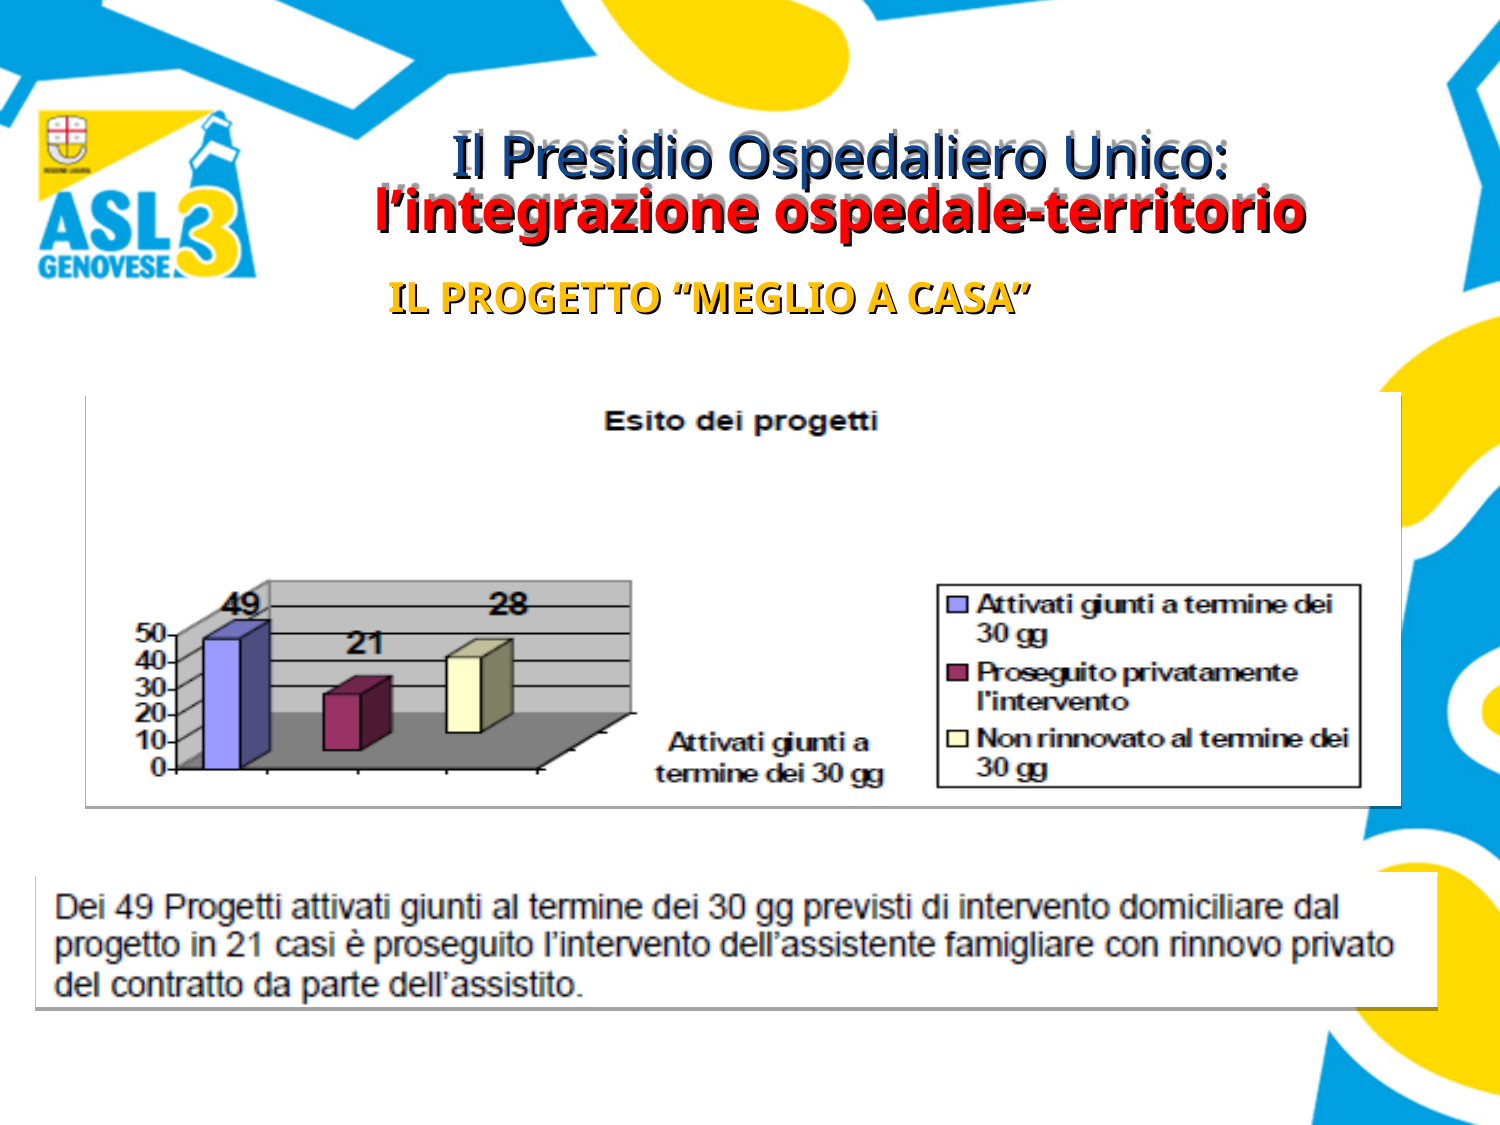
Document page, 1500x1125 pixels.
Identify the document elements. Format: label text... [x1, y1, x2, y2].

picture [35, 872, 1438, 1007]
text_box Il Presidio Ospedaliero Unico: l’integrazione ospedale-territorio [242, 125, 1438, 302]
picture [85, 392, 1402, 806]
text_box IL PROGETTO “MEGLIO A CASA” [374, 264, 1045, 329]
